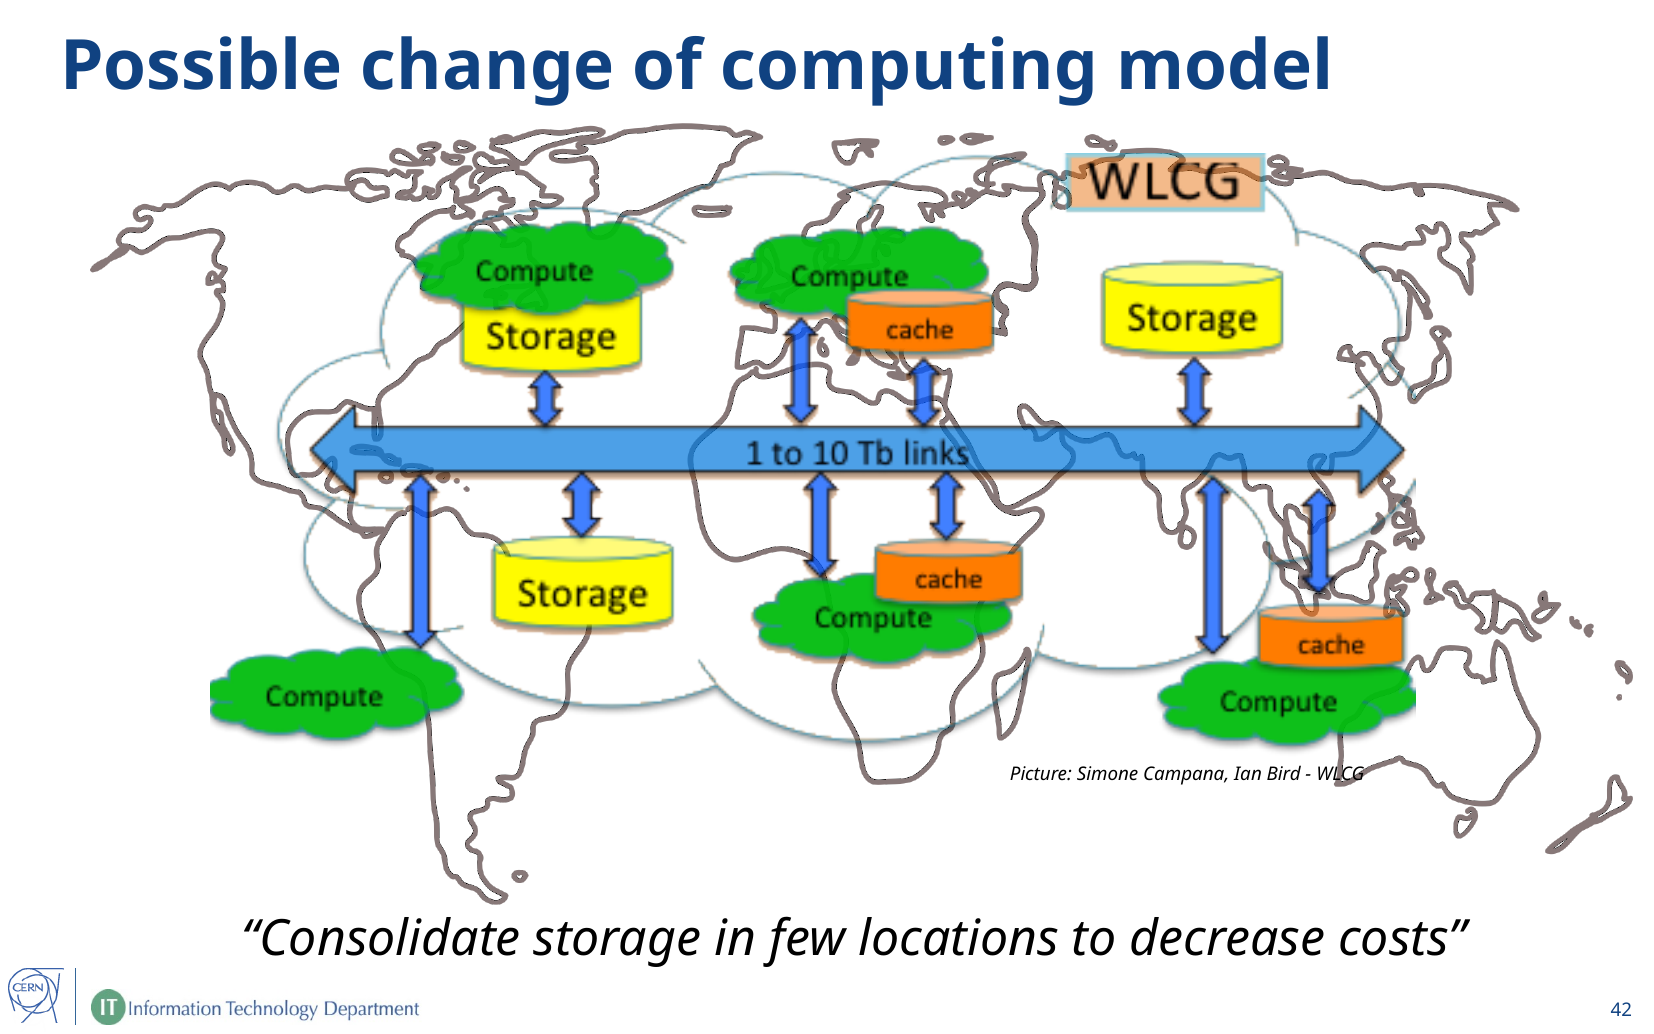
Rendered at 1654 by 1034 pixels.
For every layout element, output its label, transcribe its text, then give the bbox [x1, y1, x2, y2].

text_box Picture: Simone Campana, Ian Bird - WLCG [995, 753, 1509, 794]
picture [8, 968, 64, 1032]
text_box “Consolidate storage in few locations to decrease costs” [226, 894, 1614, 1034]
title Possible change of computing model [60, 0, 1528, 138]
picture [91, 989, 226, 1025]
picture [90, 123, 1633, 905]
